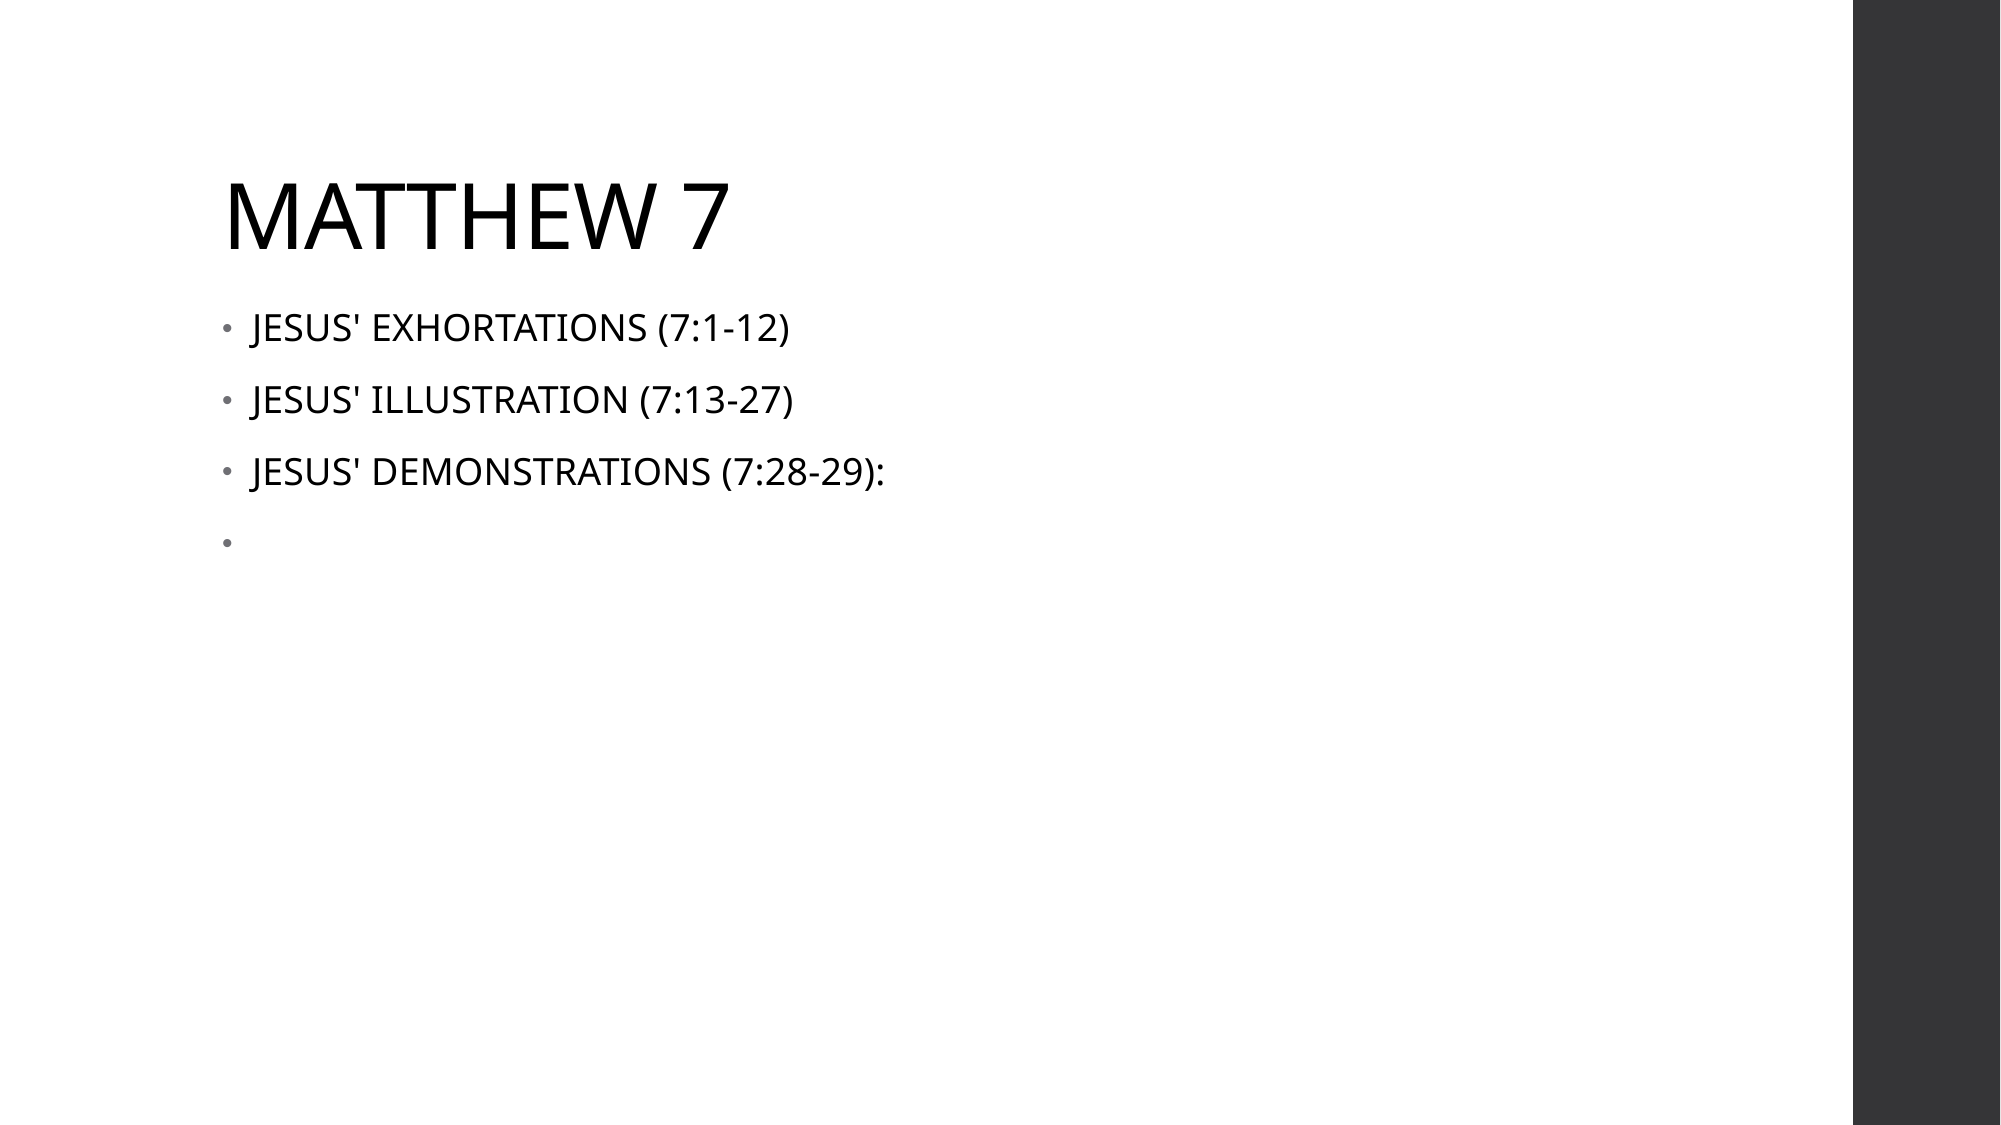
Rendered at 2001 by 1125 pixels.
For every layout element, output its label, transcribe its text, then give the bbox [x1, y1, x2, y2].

title MATTHEW 7 [206, 60, 1797, 278]
list JESUS' EXHORTATIONS (7:1-12) JESUS' ILLUSTRATION (7:13-27) JESUS' DEMONSTRATIONS (7:28-29): [206, 299, 1617, 1014]
